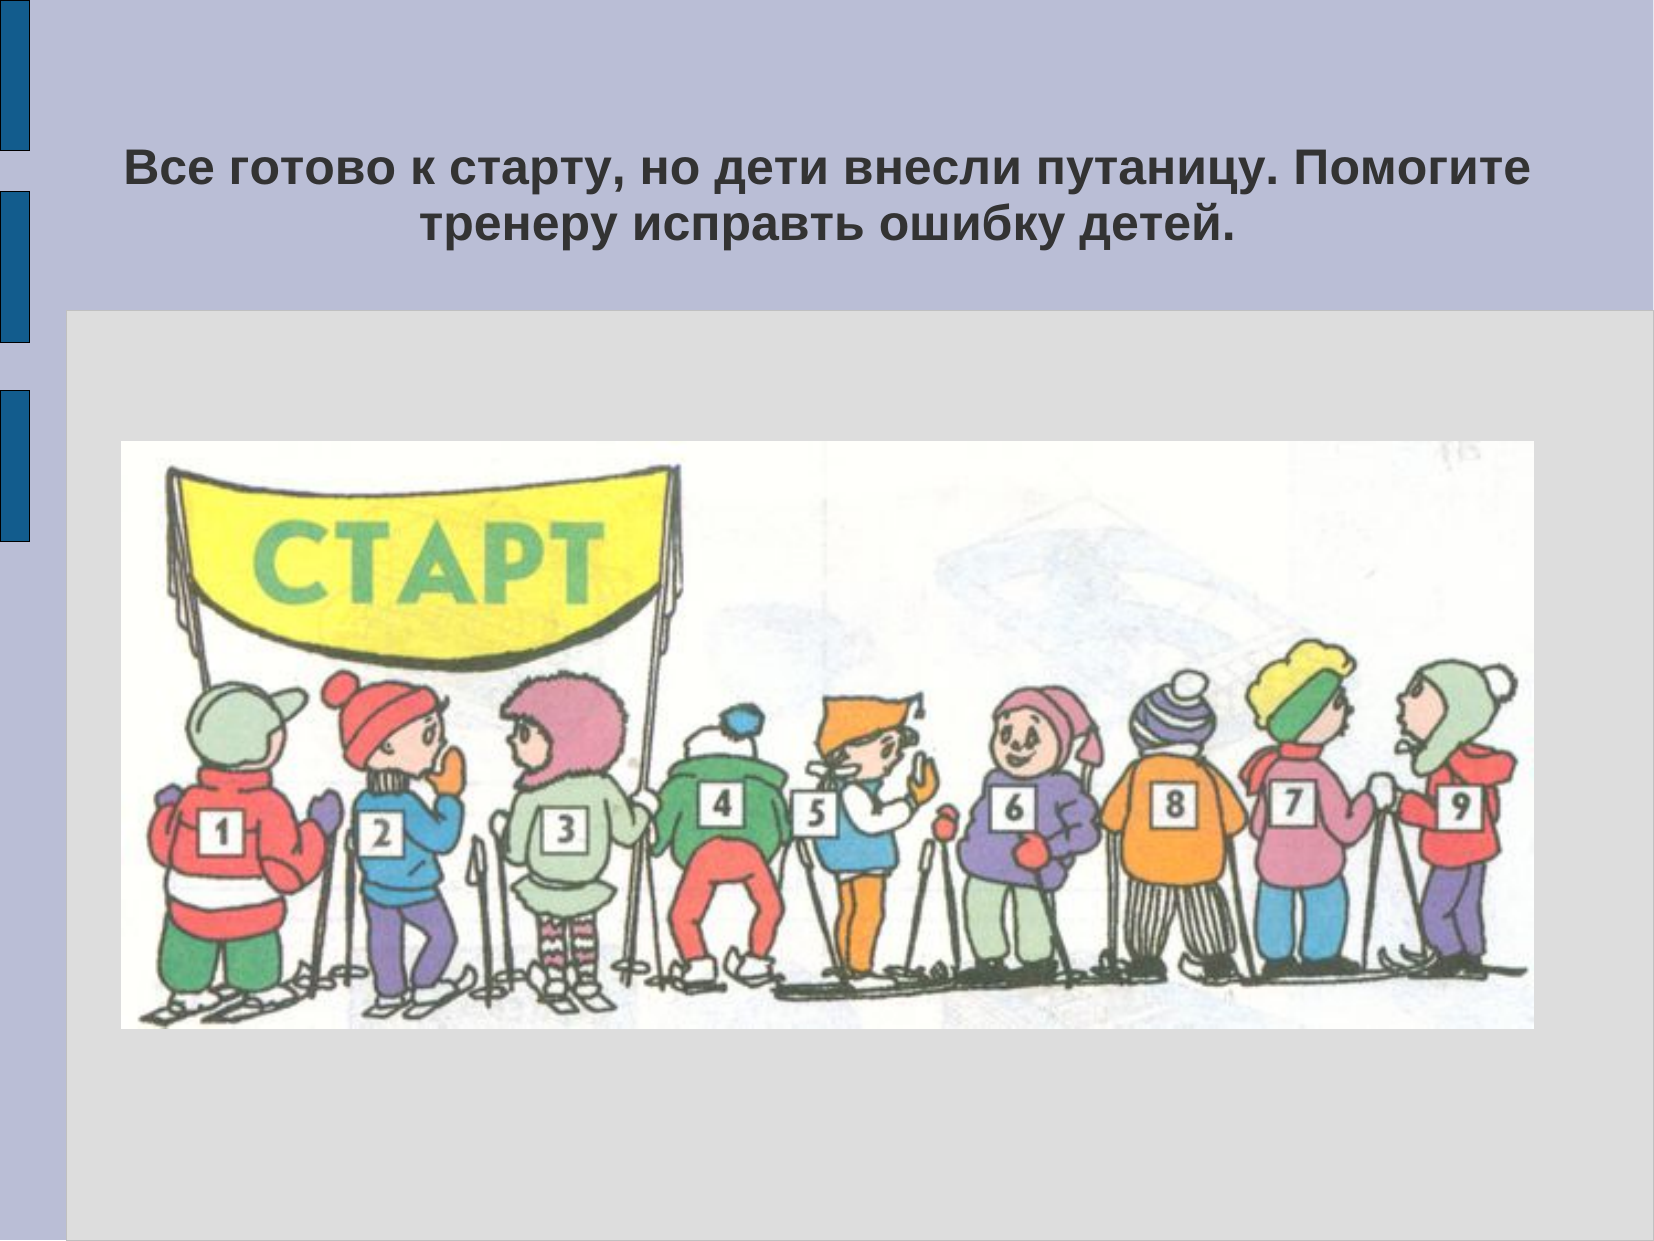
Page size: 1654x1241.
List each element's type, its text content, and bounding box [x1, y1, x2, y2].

picture [121, 441, 1534, 1029]
title Все готово к старту, но дети внесли путаницу. Помогите тренеру исправть ошибку детей. [121, 91, 1534, 299]
